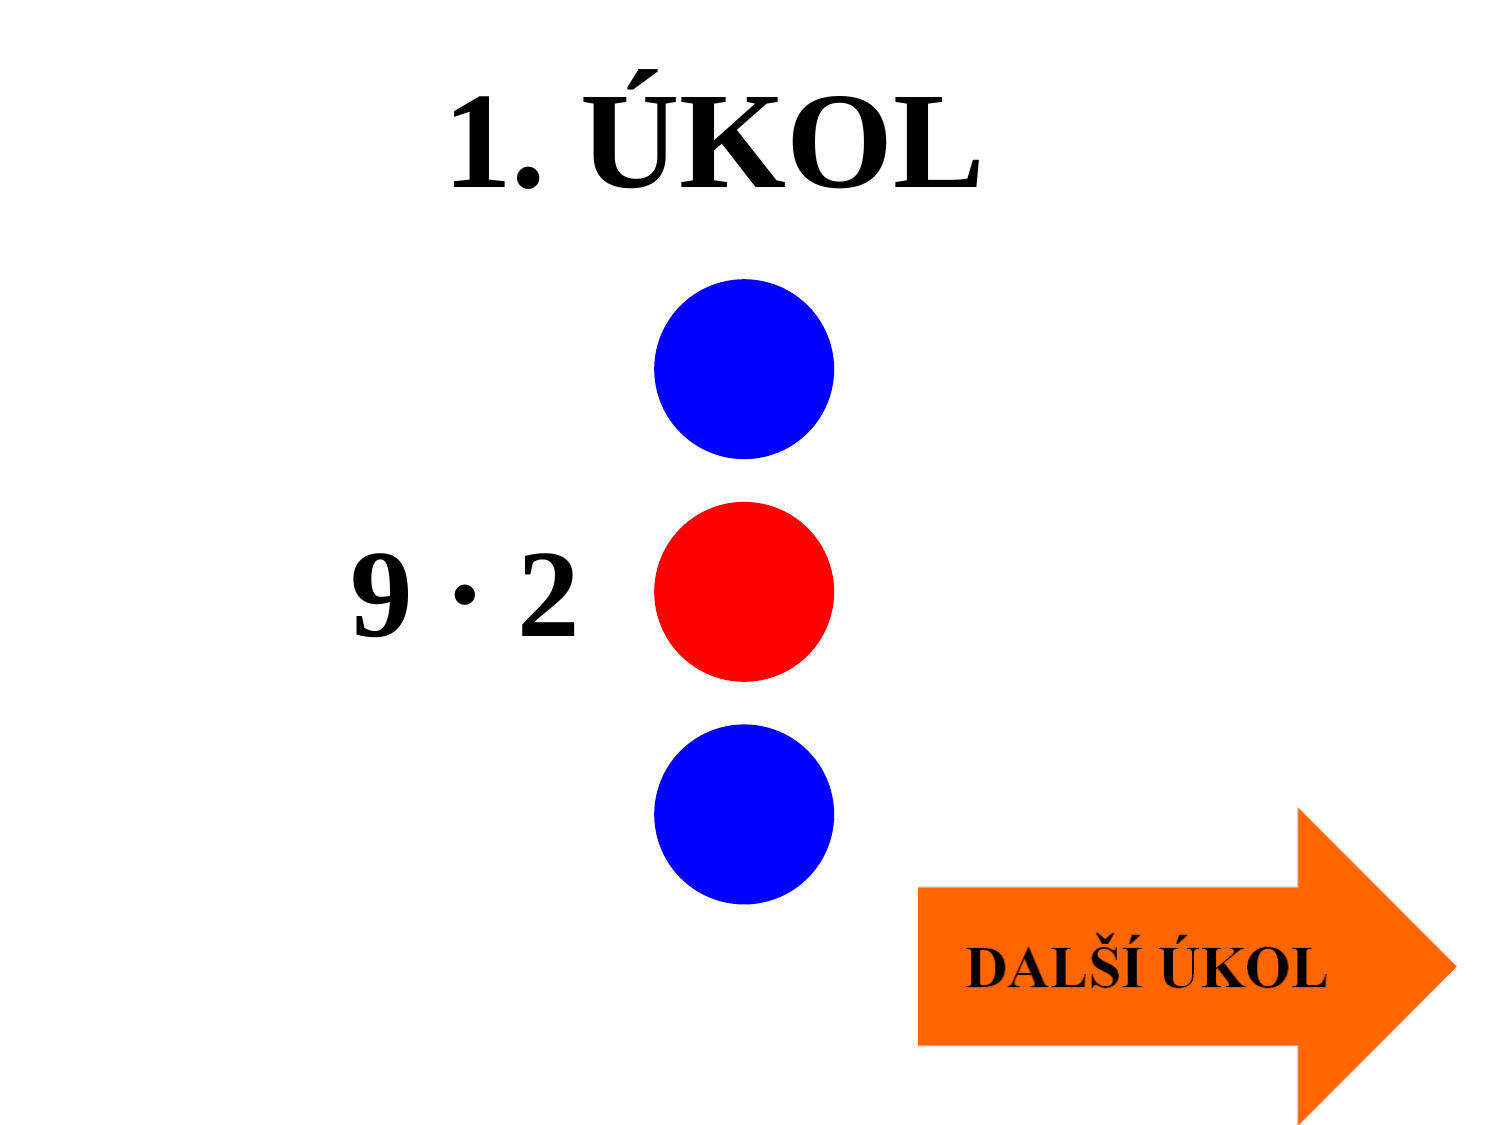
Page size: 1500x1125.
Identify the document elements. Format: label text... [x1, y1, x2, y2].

picture [917, 806, 1458, 1125]
text_box [656, 281, 833, 458]
text_box [656, 503, 833, 680]
text_box 1. ÚKOL [360, 42, 1070, 224]
text_box [656, 726, 833, 903]
text_box 9 · 2 [336, 503, 595, 670]
